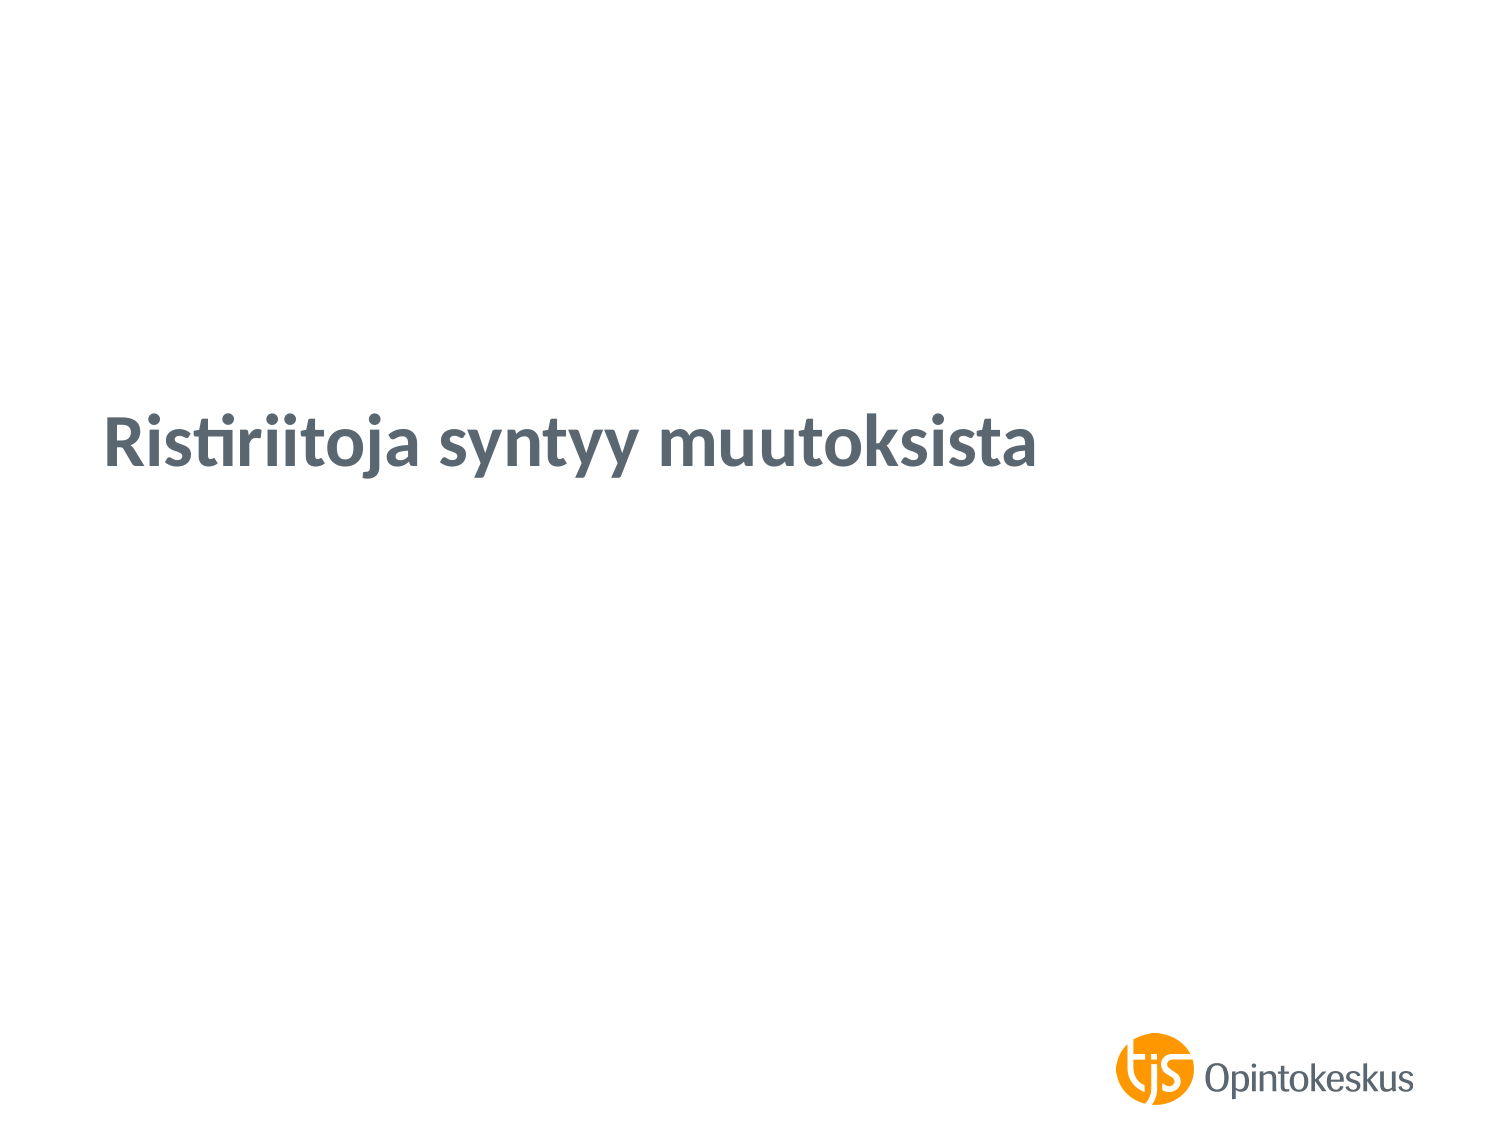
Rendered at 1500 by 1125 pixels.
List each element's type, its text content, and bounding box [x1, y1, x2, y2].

picture [1116, 1033, 1413, 1105]
title Ristiriitoja syntyy muutoksista [88, 383, 1412, 851]
